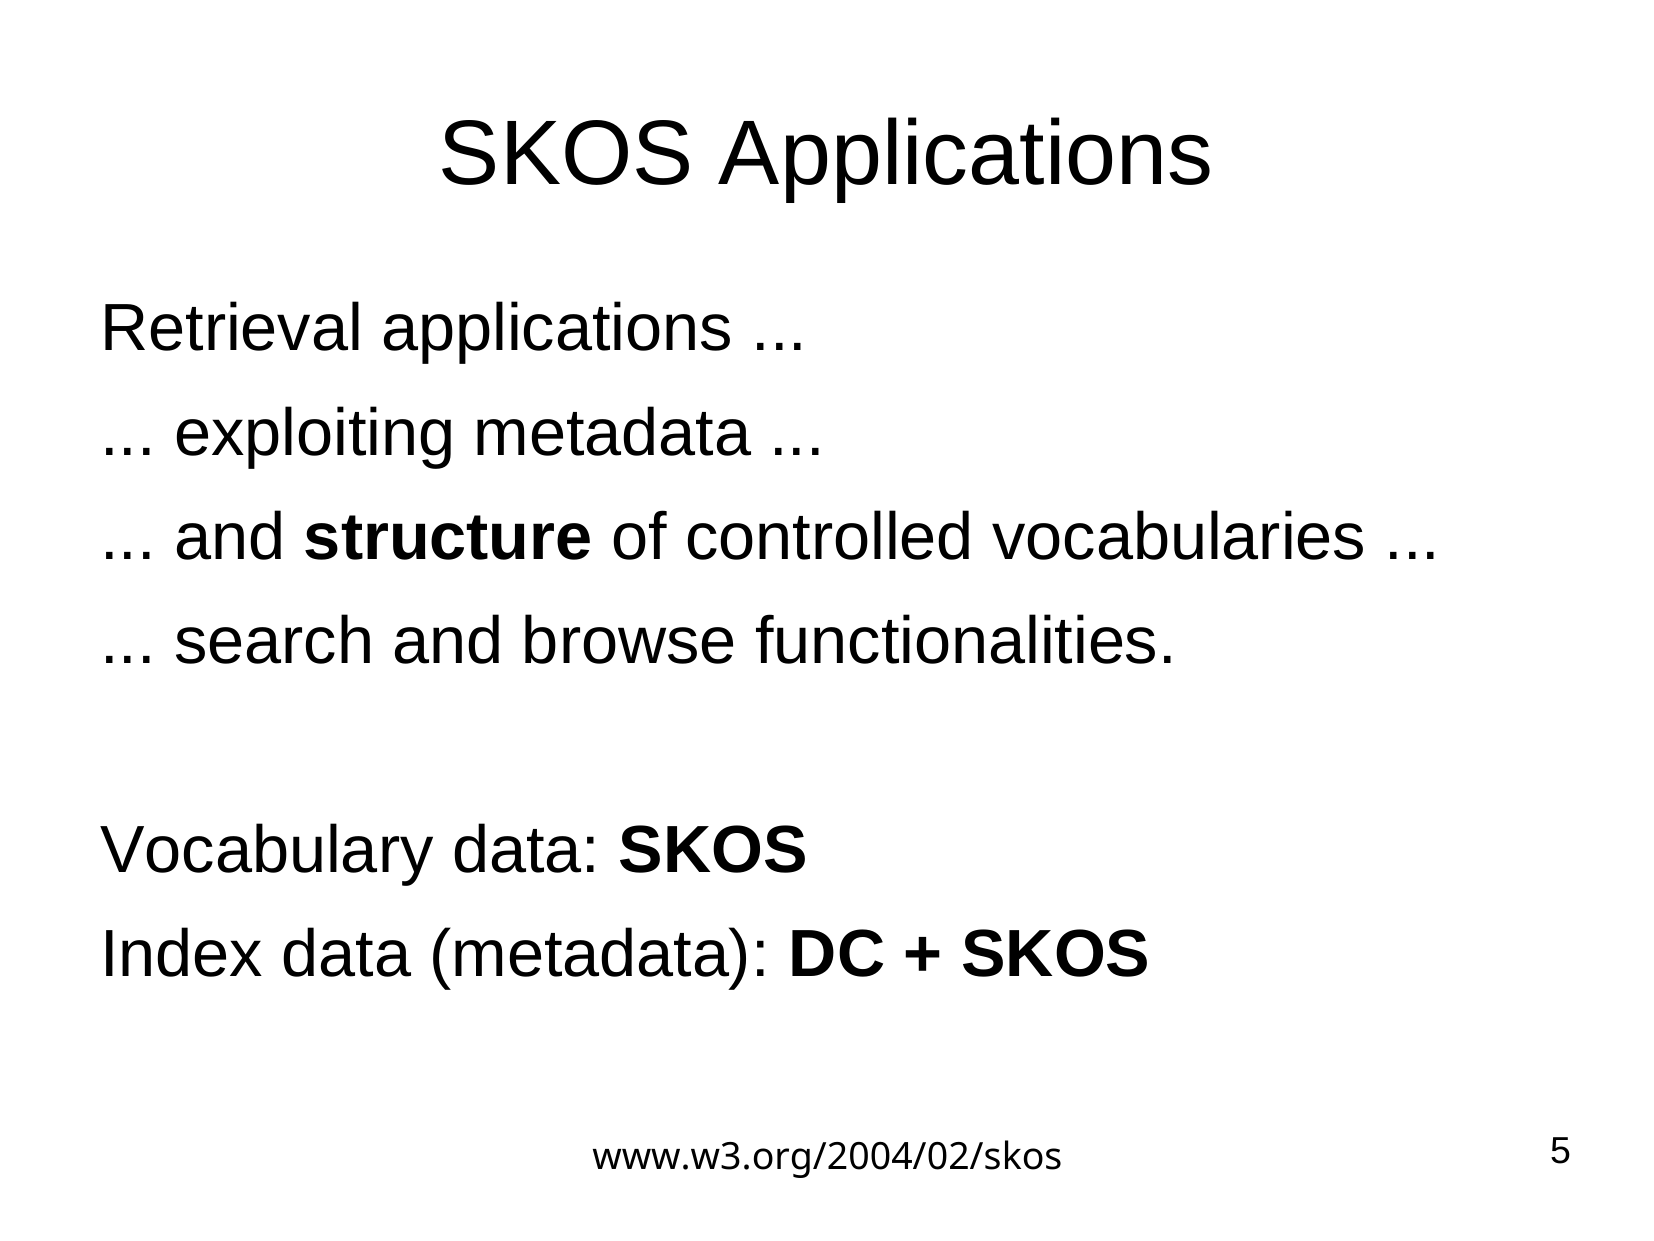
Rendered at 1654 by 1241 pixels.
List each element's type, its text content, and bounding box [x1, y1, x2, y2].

title SKOS Applications [82, 49, 1571, 257]
list Retrieval applications ... ... exploiting metadata ... ... and structure of controlled vocabularies ... ... search and browse functionalities. Vocabulary data: SKOS Index data (metadata): DC + SKOS [82, 290, 1571, 1109]
